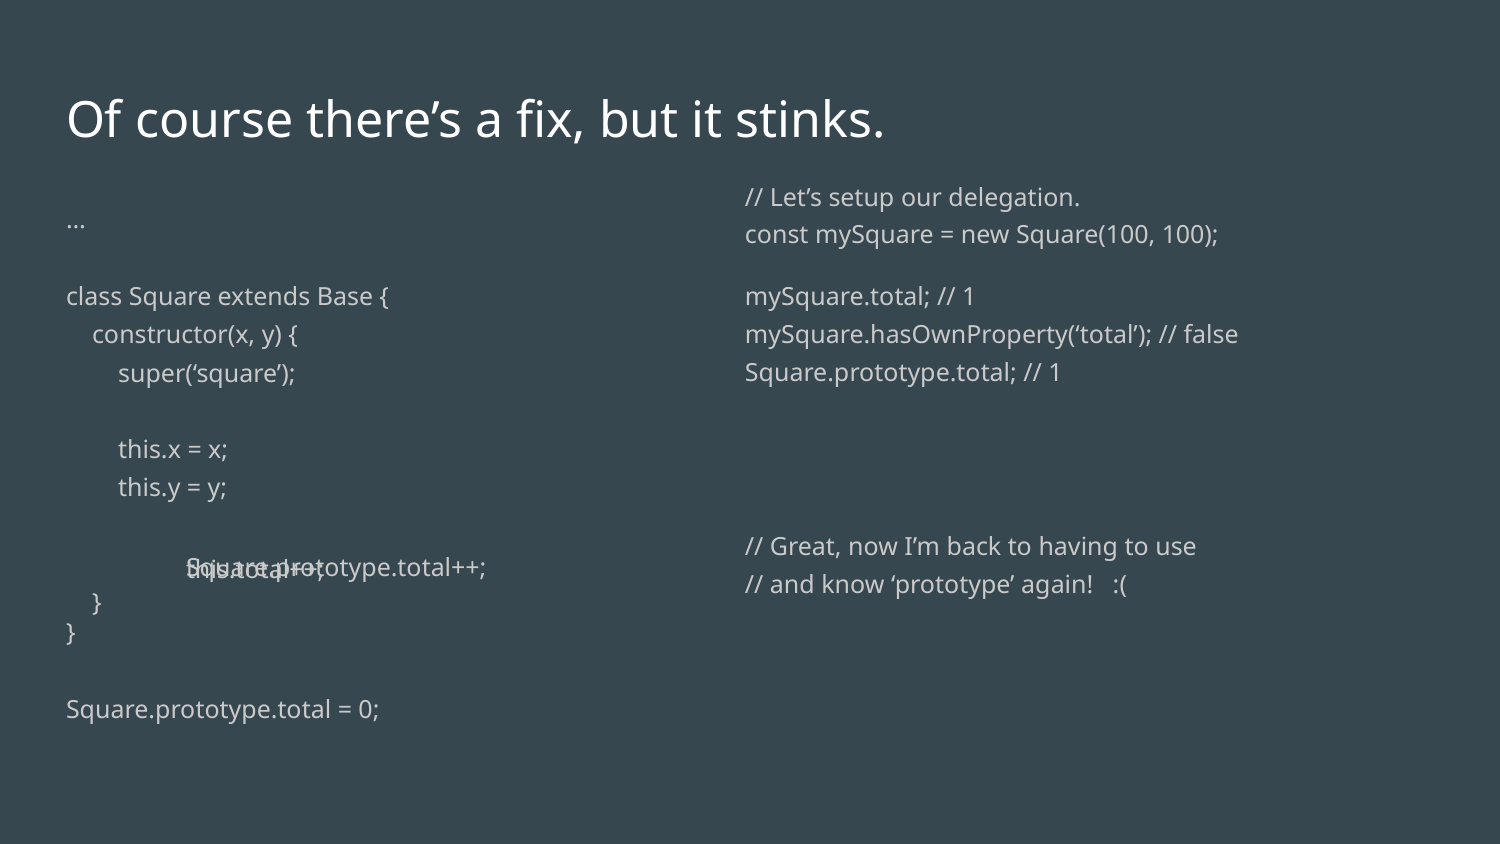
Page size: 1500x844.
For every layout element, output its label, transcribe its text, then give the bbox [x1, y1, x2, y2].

text_box // Great, now I’m back to having to use // and know ‘prototype’ again! :( [729, 515, 1387, 624]
list // Let’s setup our delegation. const mySquare = new Square(100, 100); [729, 166, 1483, 275]
title Of course there’s a fix, but it stinks. [51, 72, 1449, 167]
text_box mySquare.total; // 1 mySquare.hasOwnProperty(‘total’); // false Square.prototype.total; // 1 [729, 265, 1443, 412]
list … class Square extends Base { constructor(x, y) { super(‘square’); this.x = x; this.y = y; } } Square.prototype.total = 0; [51, 189, 708, 750]
text_box Square.prototype.total++; [171, 536, 578, 602]
